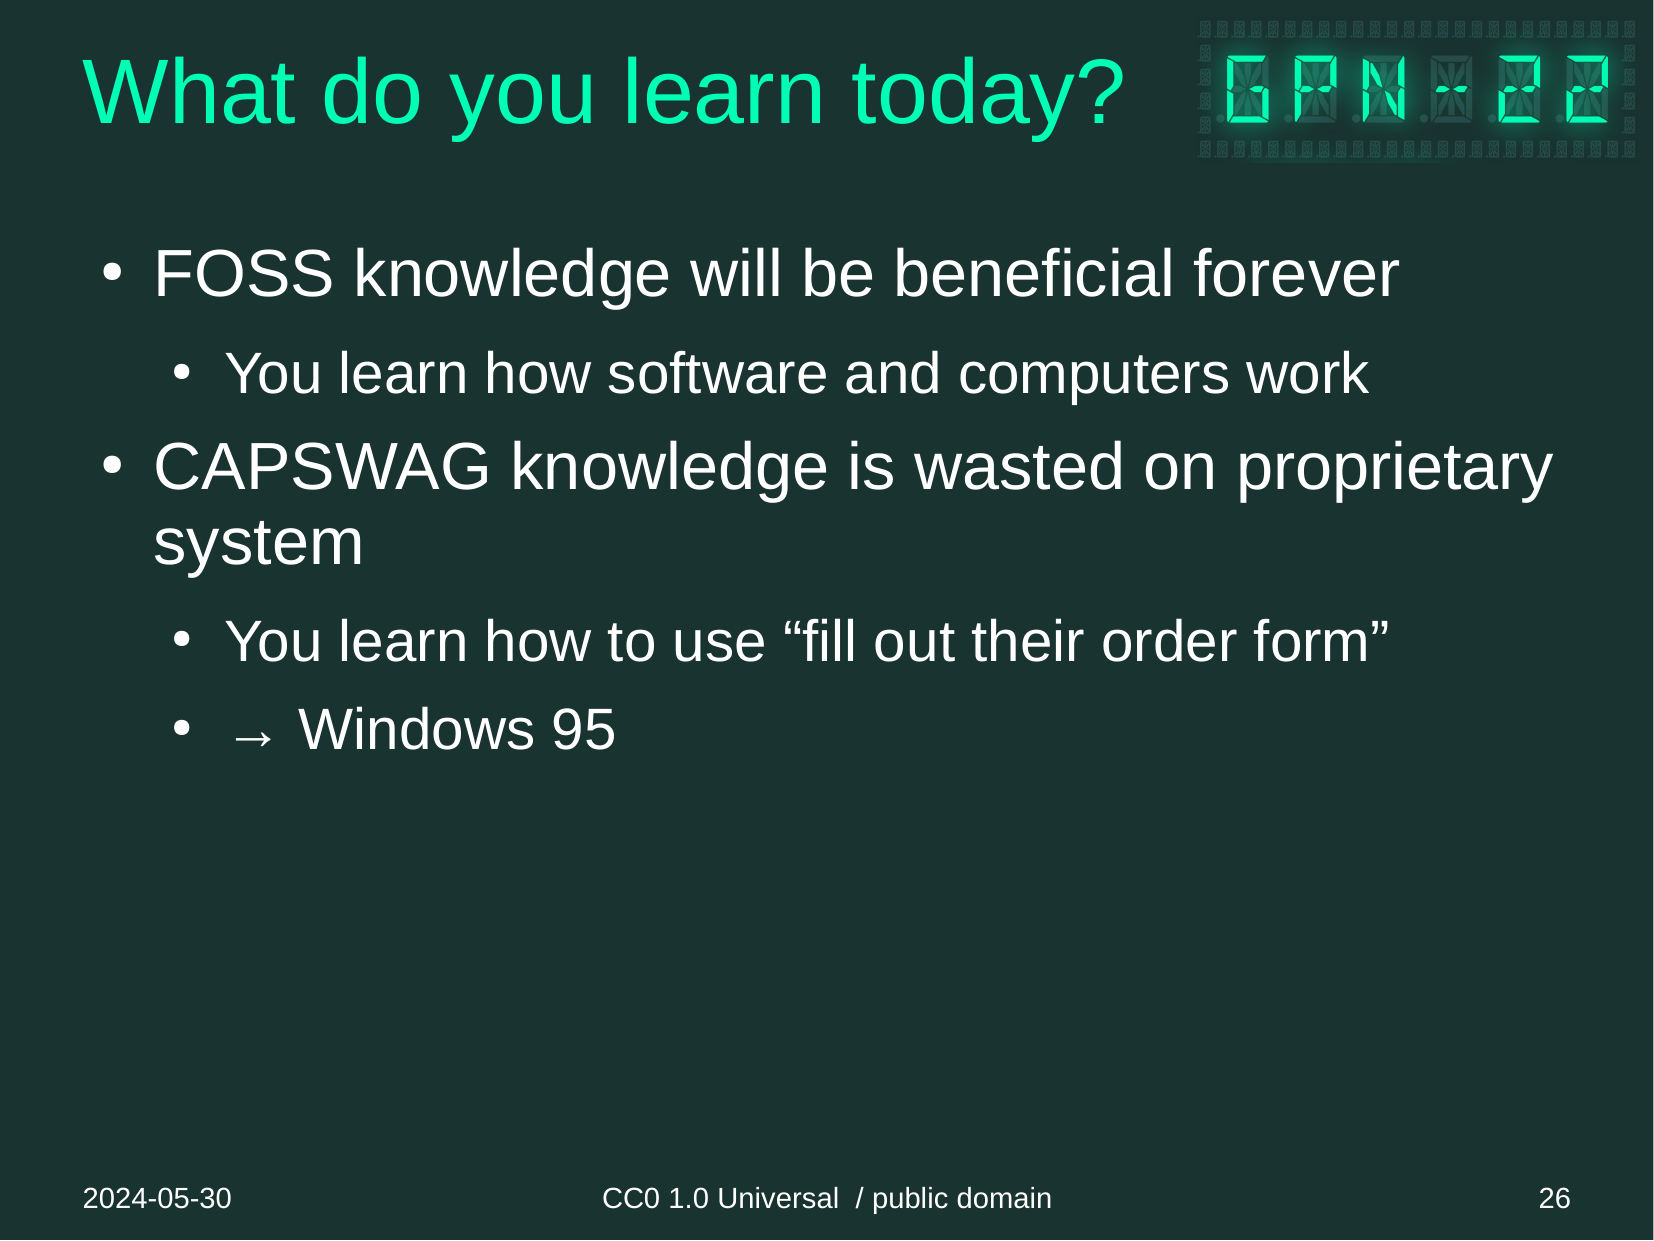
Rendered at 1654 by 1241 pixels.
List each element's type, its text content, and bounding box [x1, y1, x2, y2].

list FOSS knowledge will be beneficial forever You learn how software and computers work CAPSWAG knowledge is wasted on proprietary system You learn how to use “fill out their order form” → Windows 95 [82, 236, 1571, 956]
picture [1196, 15, 1639, 163]
title What do you learn today? [82, 0, 1145, 195]
